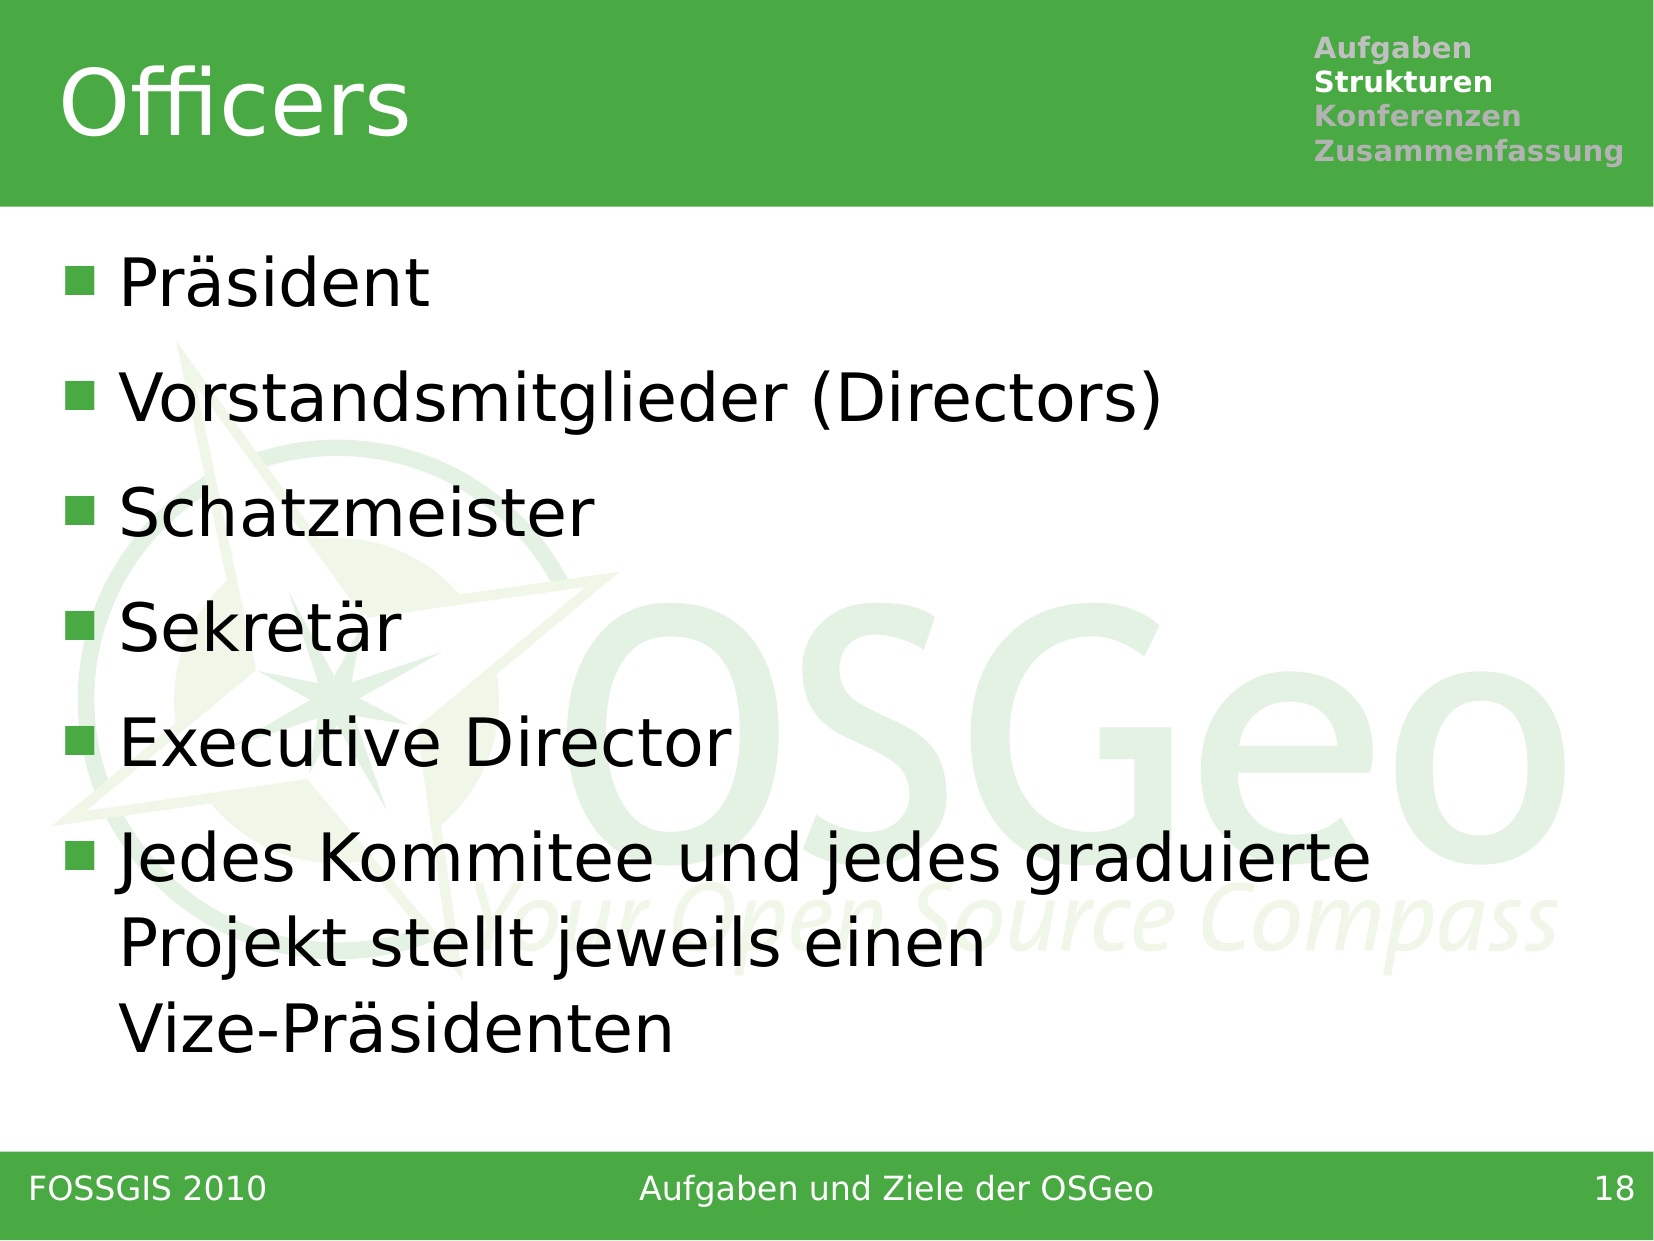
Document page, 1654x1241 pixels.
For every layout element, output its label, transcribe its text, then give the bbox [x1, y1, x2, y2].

list Präsident Vorstandsmitglieder (Directors) Schatzmeister Sekretär Executive Director Jedes Kommitee und jedes graduierte Projekt stellt jeweils einen Vize-Präsidenten [47, 236, 1595, 1123]
title Officers [59, 29, 1299, 178]
text_box Aufgaben Strukturen Konferenzen Zusammenfassung [1299, 23, 1654, 201]
